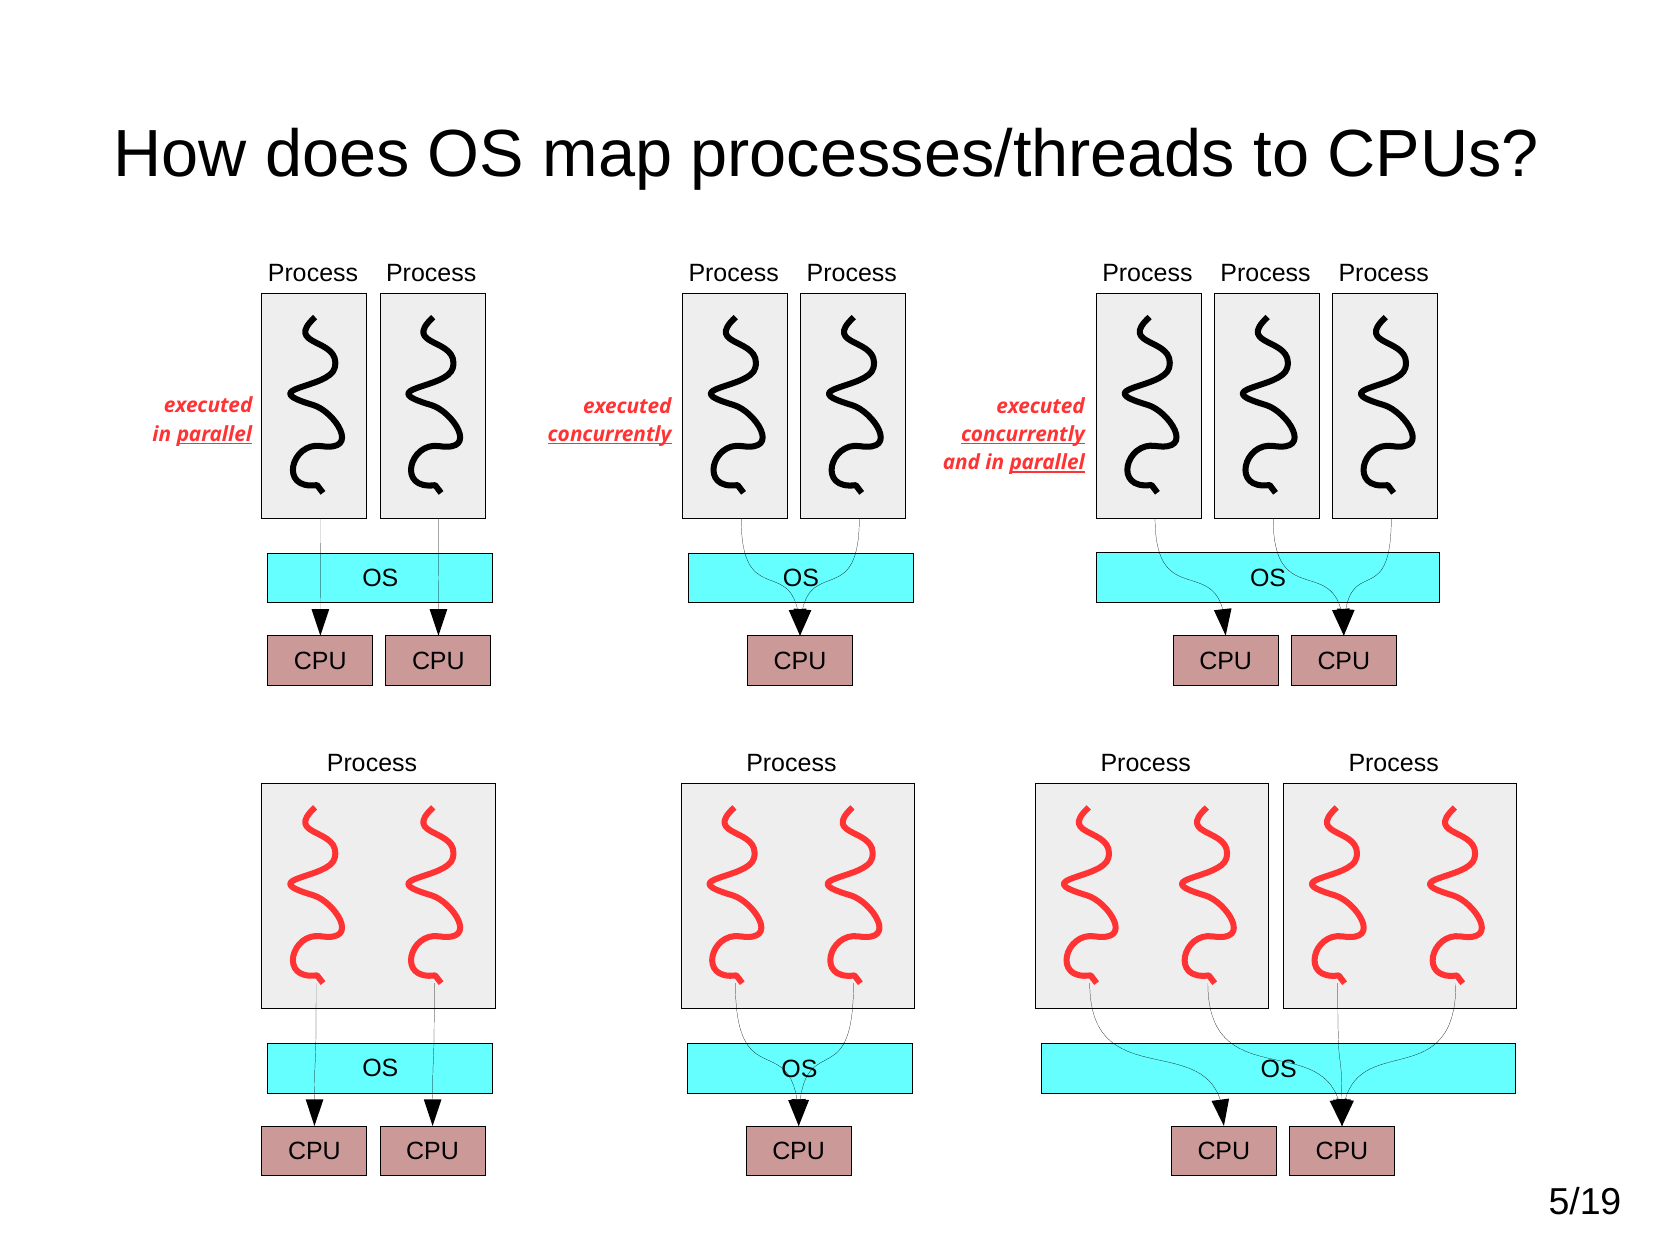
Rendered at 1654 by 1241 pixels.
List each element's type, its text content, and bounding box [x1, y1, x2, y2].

text_box CPU [1173, 635, 1279, 686]
text_box OS [1348, 552, 1440, 603]
text_box CPU [267, 635, 373, 686]
text_box Process [1333, 741, 1469, 788]
text_box OS [746, 553, 855, 603]
text_box Process [1323, 251, 1459, 298]
text_box OS [805, 553, 914, 603]
text_box [1214, 298, 1320, 519]
text_box executed in parallel [41, 383, 267, 449]
text_box Process [673, 251, 791, 298]
text_box Process [312, 741, 448, 788]
text_box OS [1233, 1043, 1341, 1094]
text_box OS [267, 1043, 315, 1094]
text_box OS [321, 553, 438, 603]
text_box OS [1041, 1043, 1217, 1094]
text_box OS [315, 1043, 433, 1094]
text_box OS [1339, 1043, 1435, 1094]
text_box OS [439, 553, 493, 603]
text_box [1283, 783, 1517, 1009]
text_box OS [1264, 1062, 1276, 1075]
text_box OS [1096, 552, 1220, 603]
text_box [380, 298, 486, 519]
text_box OS [267, 553, 320, 603]
text_box CPU [380, 1126, 486, 1176]
text_box [800, 298, 906, 519]
text_box executed concurrently [461, 383, 687, 449]
text_box OS [688, 553, 795, 603]
text_box CPU [1291, 635, 1397, 686]
text_box executed concurrently and in parallel [874, 383, 1100, 475]
text_box OS [802, 1043, 913, 1094]
text_box [261, 298, 367, 519]
text_box CPU [1171, 1126, 1277, 1176]
text_box OS [1348, 1043, 1516, 1094]
text_box OS [433, 1043, 493, 1094]
text_box [1035, 783, 1269, 1009]
text_box [682, 298, 788, 519]
text_box CPU [385, 635, 491, 686]
text_box Process [253, 251, 371, 298]
text_box OS [1160, 552, 1338, 603]
text_box OS [687, 1043, 795, 1094]
text_box OS [785, 1062, 797, 1075]
text_box Process [791, 251, 927, 298]
text_box Process [1087, 250, 1223, 298]
text_box CPU [261, 1126, 367, 1176]
title How does OS map processes/threads to CPUs? [82, 49, 1571, 257]
text_box OS [1115, 1043, 1335, 1094]
text_box OS [748, 1043, 843, 1094]
text_box CPU [1289, 1126, 1395, 1176]
text_box [1332, 298, 1438, 519]
text_box [1096, 298, 1202, 519]
text_box [681, 783, 915, 1009]
text_box Process [371, 251, 507, 298]
text_box CPU [746, 1126, 852, 1176]
text_box Process [1085, 741, 1221, 788]
text_box Process [731, 741, 867, 788]
text_box CPU [747, 635, 853, 686]
text_box Process [1205, 251, 1323, 298]
text_box [261, 783, 496, 1009]
text_box OS [1278, 552, 1388, 603]
